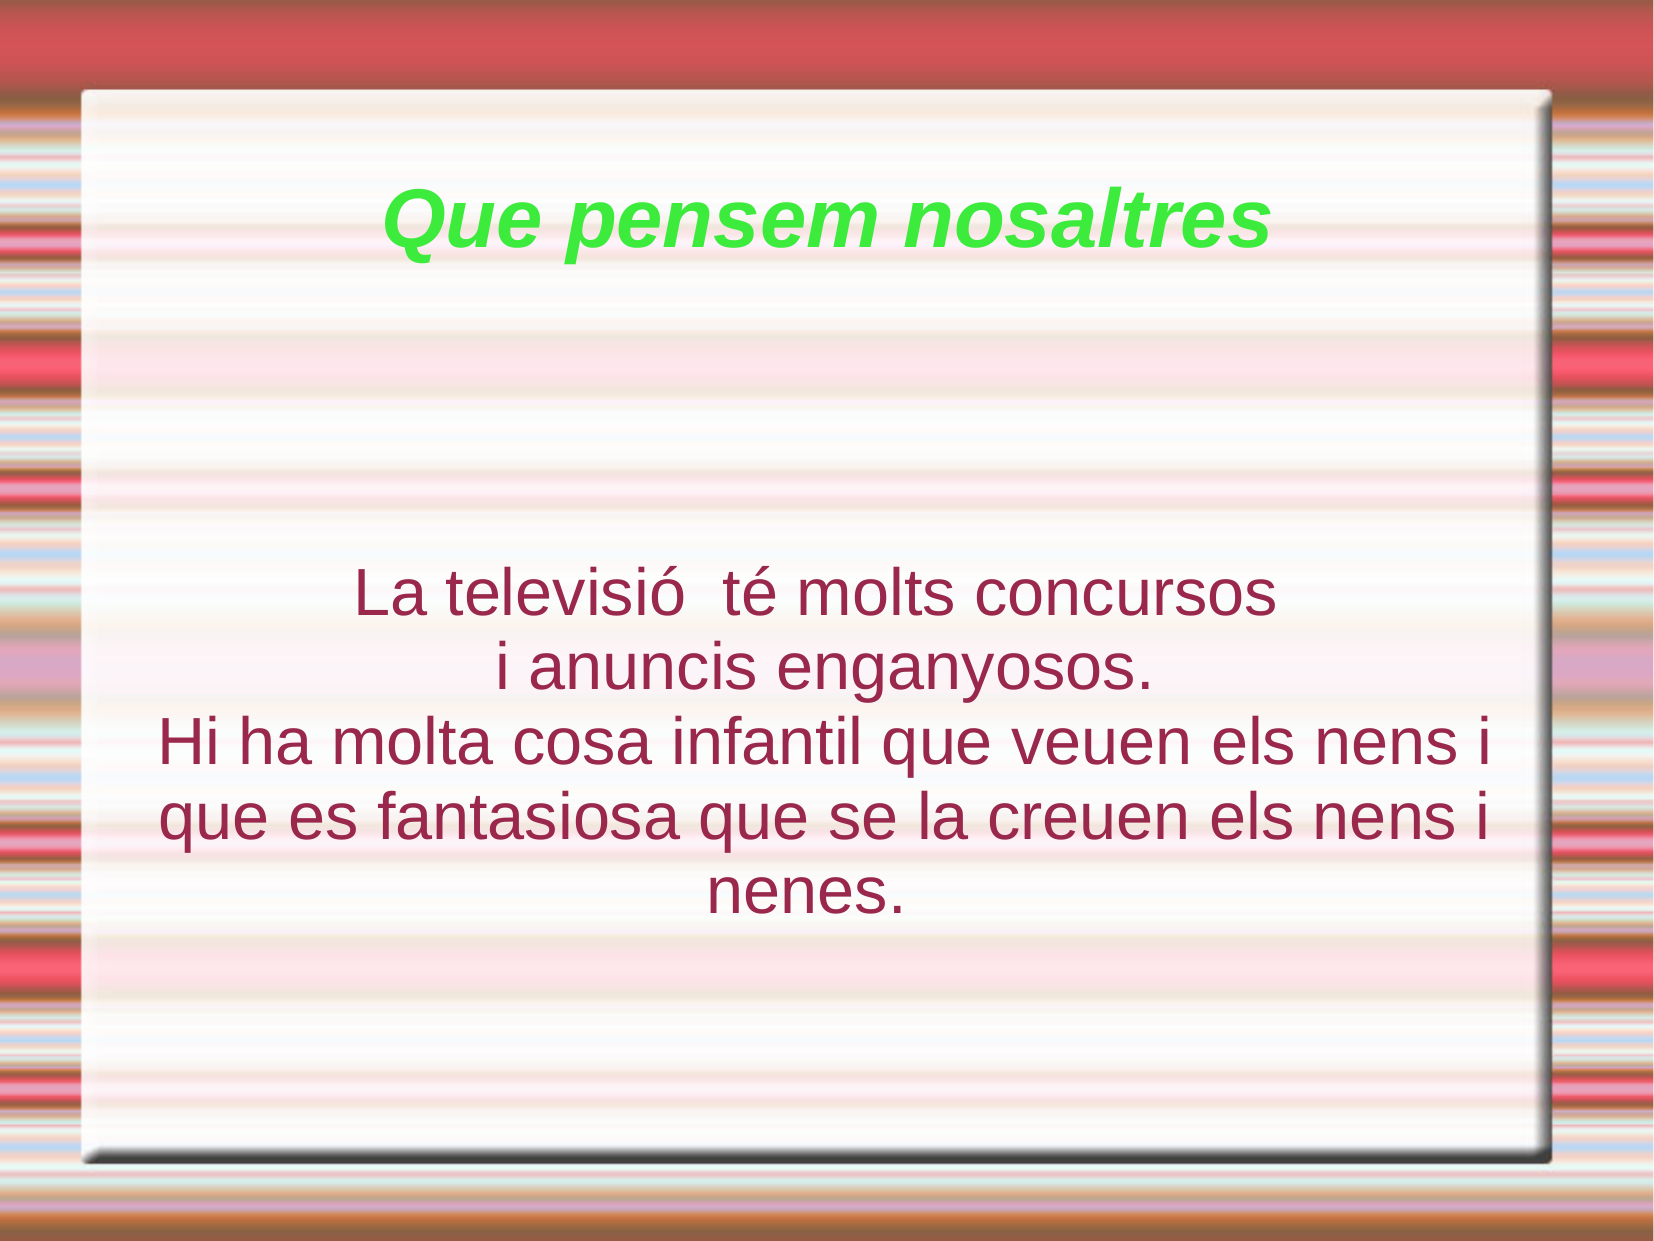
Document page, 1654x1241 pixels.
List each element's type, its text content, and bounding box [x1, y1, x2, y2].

title Que pensem nosaltres [121, 114, 1534, 322]
picture [0, 0, 1654, 1241]
subtitle La televisió té molts concursos i anuncis enganyosos. Hi ha molta cosa infantil que veuen els nens i que es fantasiosa que se la creuen els nens i nenes. [134, 350, 1516, 1133]
